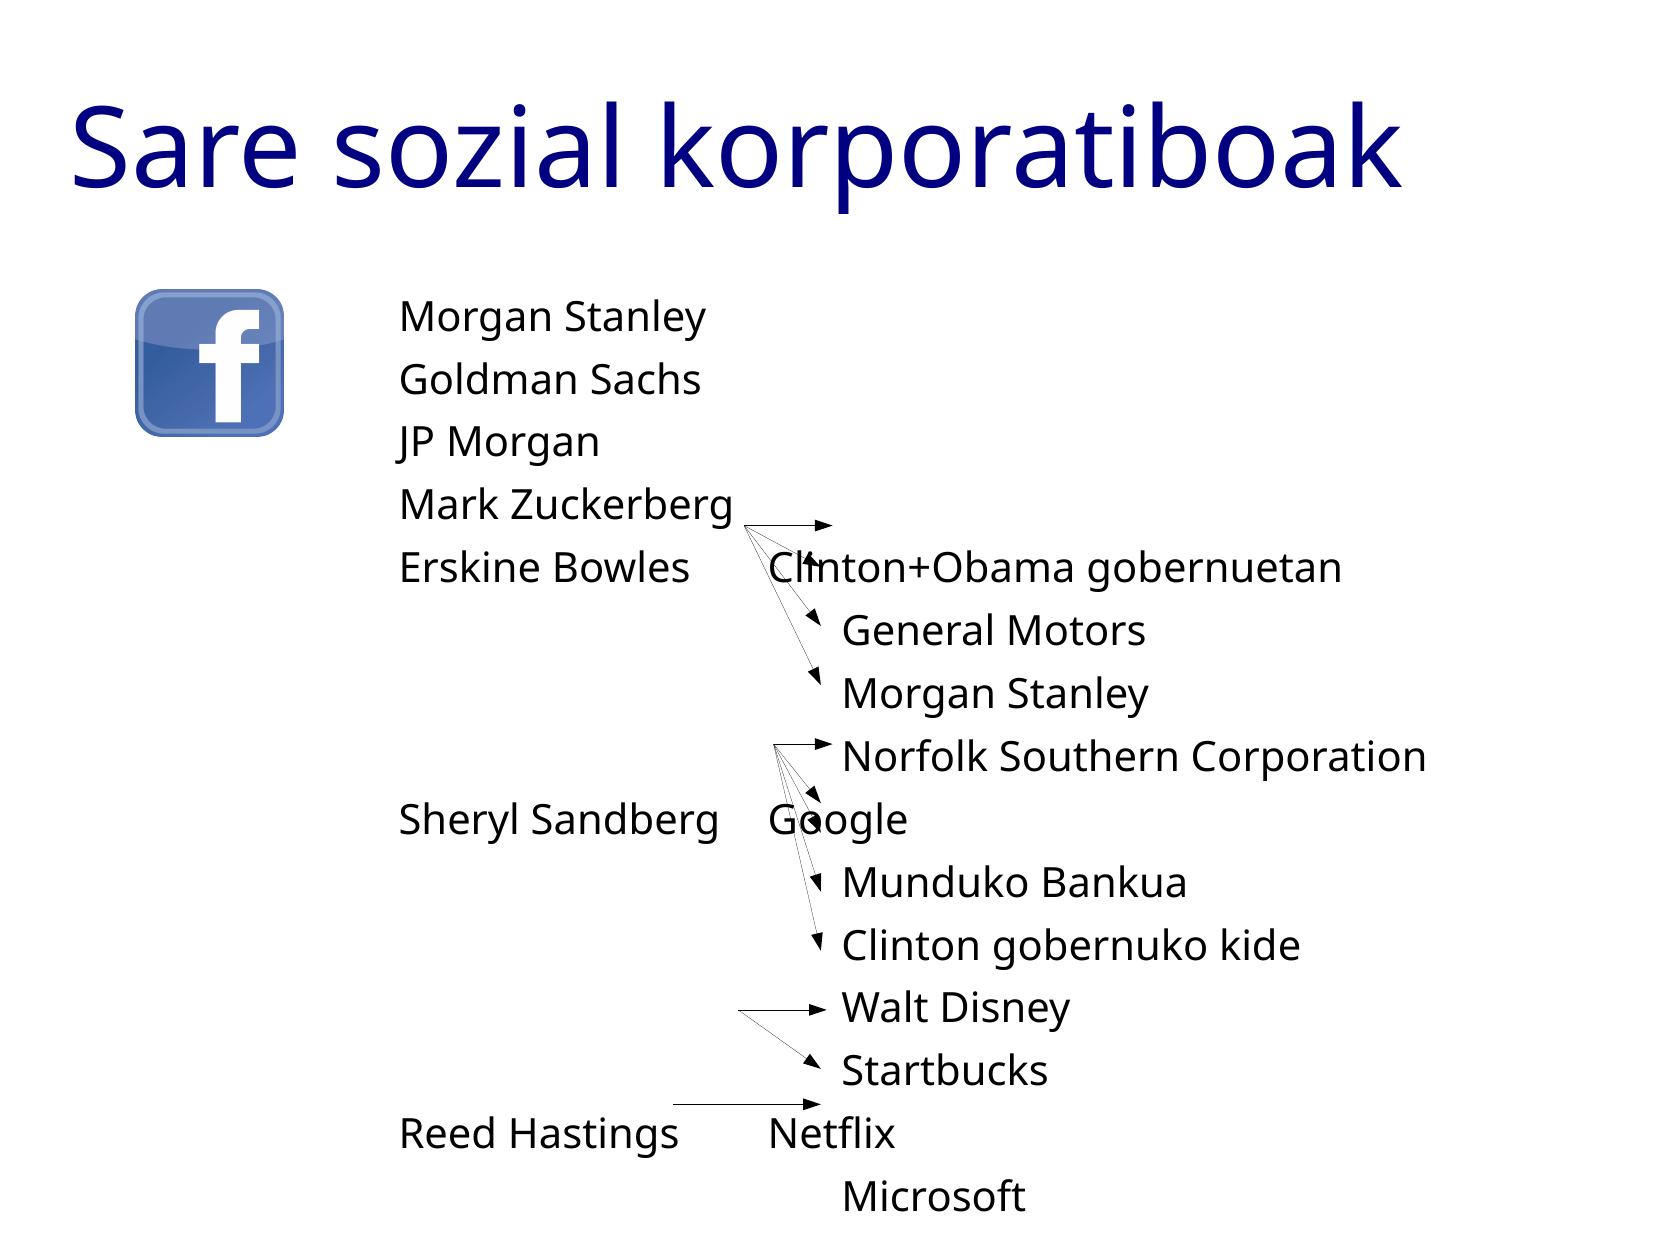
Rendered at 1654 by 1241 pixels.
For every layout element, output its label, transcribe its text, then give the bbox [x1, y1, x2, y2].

text_box Morgan Stanley Goldman Sachs JP Morgan Mark Zuckerberg Erskine Bowles Clinton+Obama gobernuetan General Motors Morgan Stanley Norfolk Southern Corporation Sheryl Sandberg Google Munduko Bankua Clinton gobernuko kide Walt Disney Startbucks Reed Hastings Netflix Microsoft Peter Thiel PayPal [383, 279, 1595, 1135]
text_box Sare sozial korporatiboak [55, 59, 1644, 208]
picture [135, 289, 284, 438]
